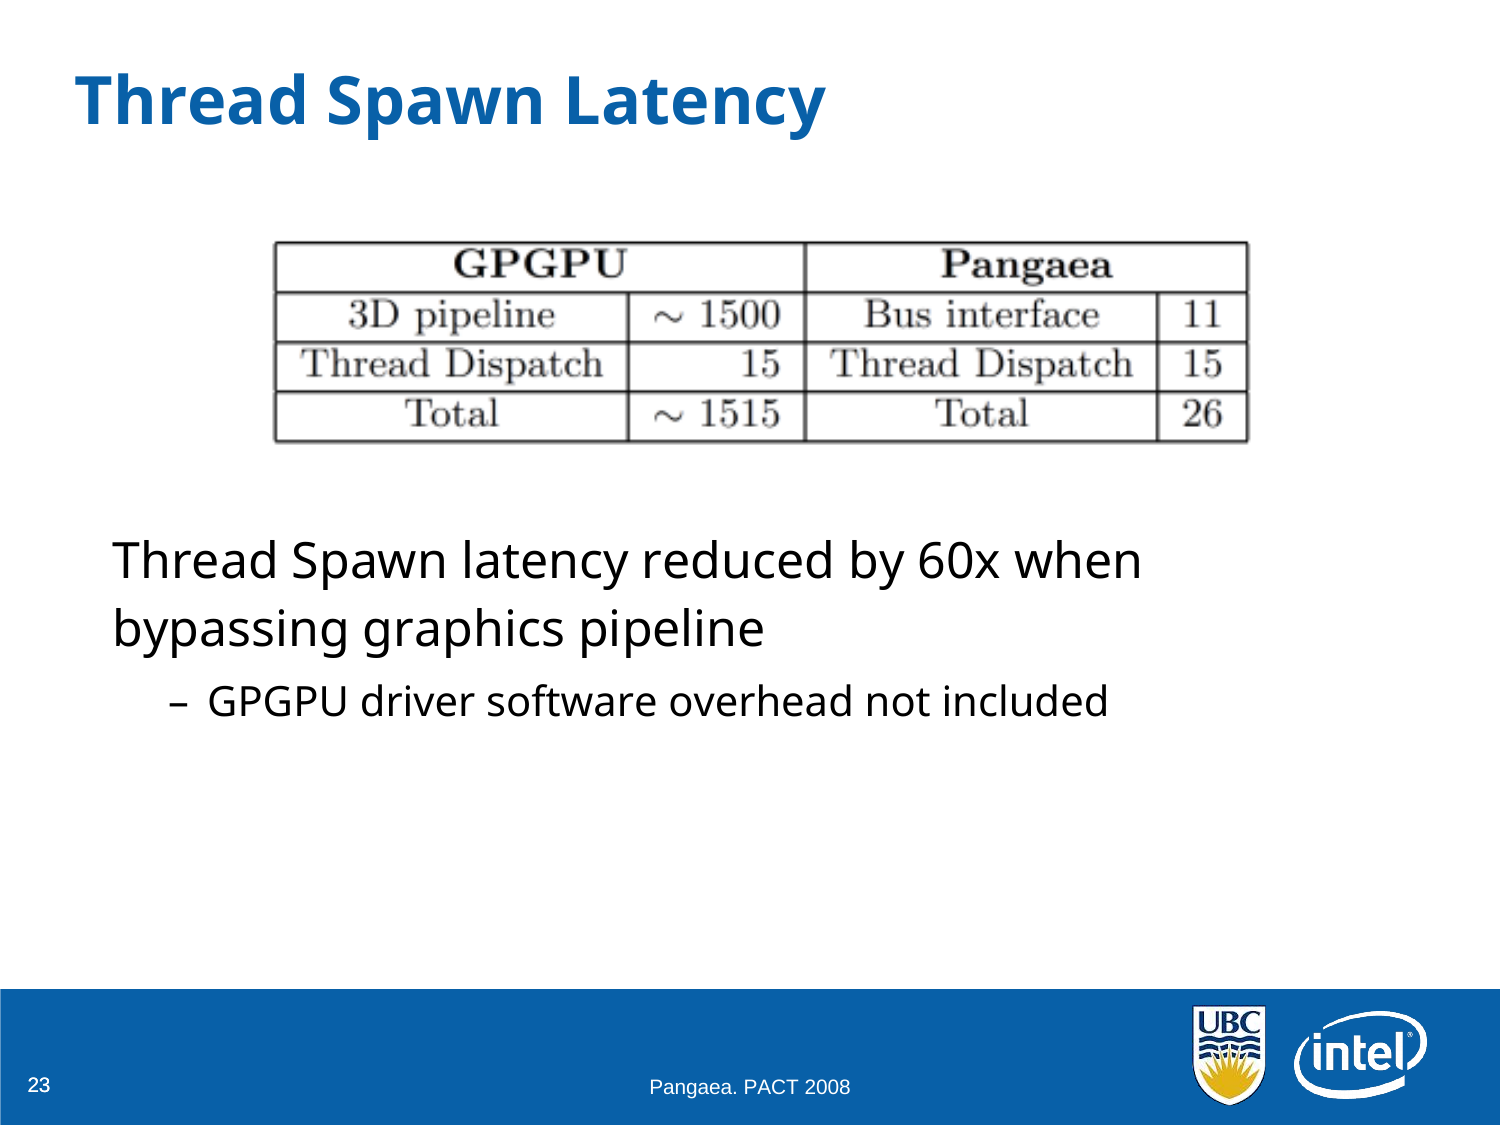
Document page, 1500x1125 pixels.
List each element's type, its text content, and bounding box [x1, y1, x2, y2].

picture [1294, 1011, 1427, 1099]
list Thread Spawn latency reduced by 60x when bypassing graphics pipeline GPGPU driver software overhead not included [112, 525, 1394, 901]
title Thread Spawn Latency [74, 25, 1427, 172]
picture [262, 224, 1280, 455]
picture [1192, 1005, 1266, 1106]
